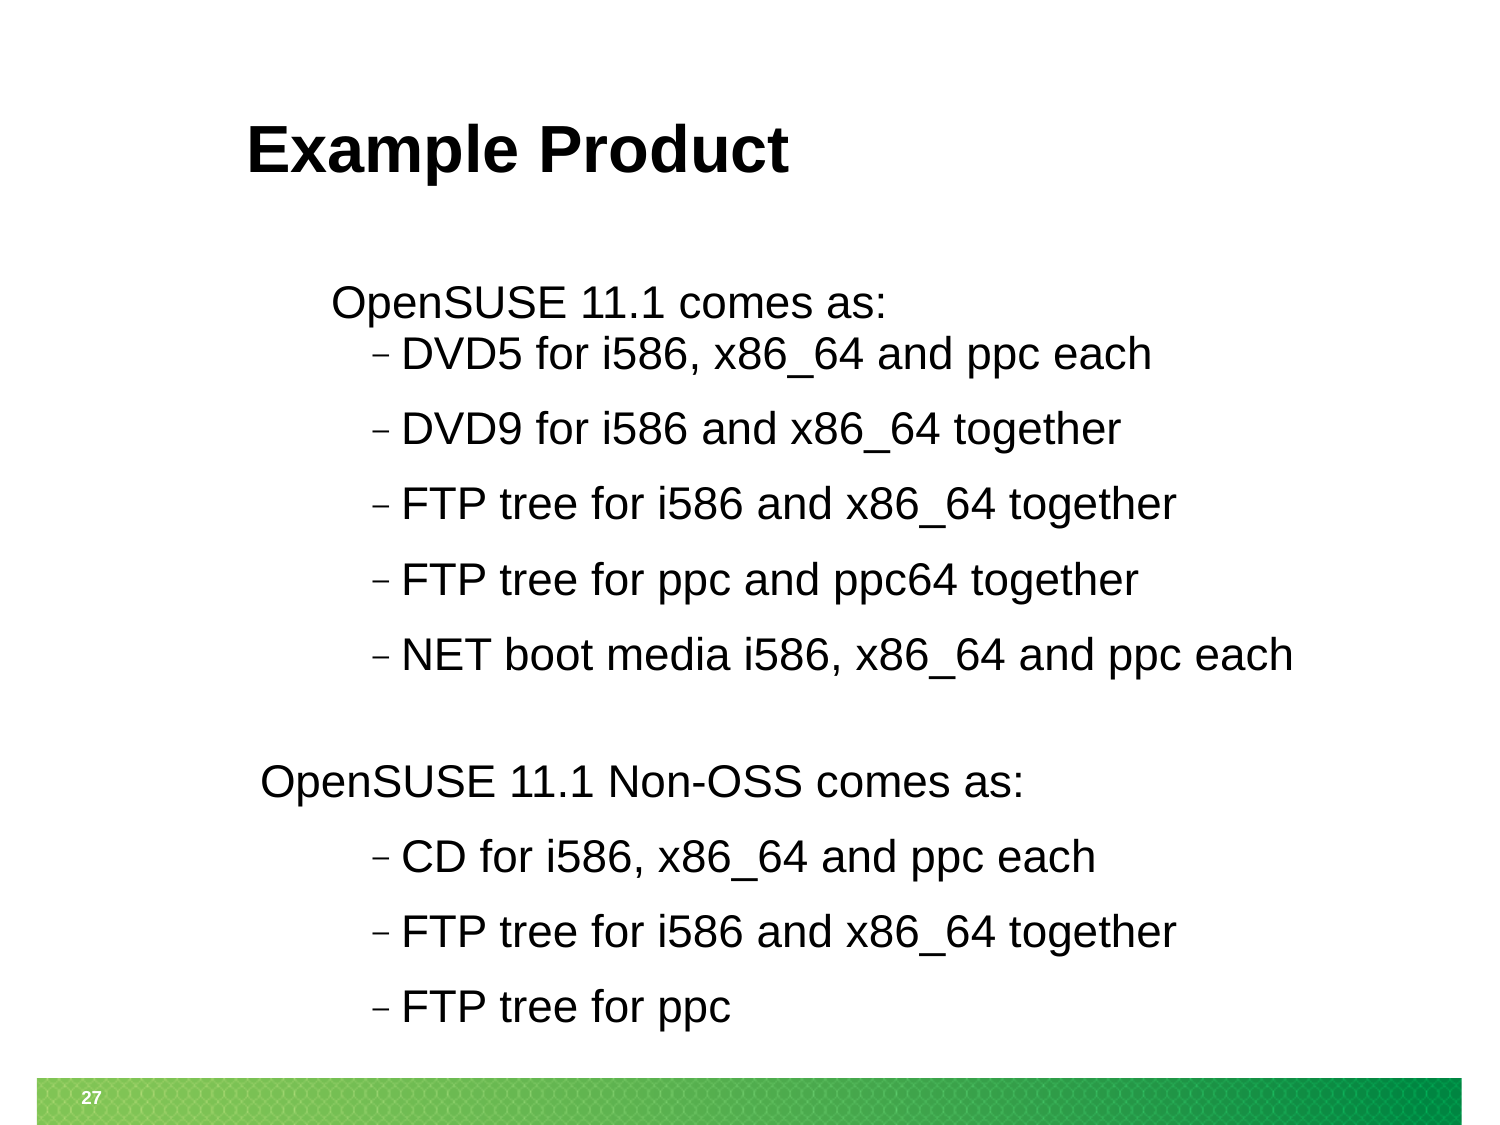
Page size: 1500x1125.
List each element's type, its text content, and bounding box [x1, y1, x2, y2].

picture [36, 1078, 1462, 1125]
list OpenSUSE 11.1 comes as: DVD5 for i586, x86_64 and ppc each DVD9 for i586 and x86_64 together FTP tree for i586 and x86_64 together FTP tree for ppc and ppc64 together NET boot media i586, x86_64 and ppc each OpenSUSE 11.1 Non-OSS comes as: CD for i586, x86_64 and ppc each FTP tree for i586 and x86_64 together FTP tree for ppc [245, 269, 1409, 1041]
title Example Product [246, 60, 1409, 239]
